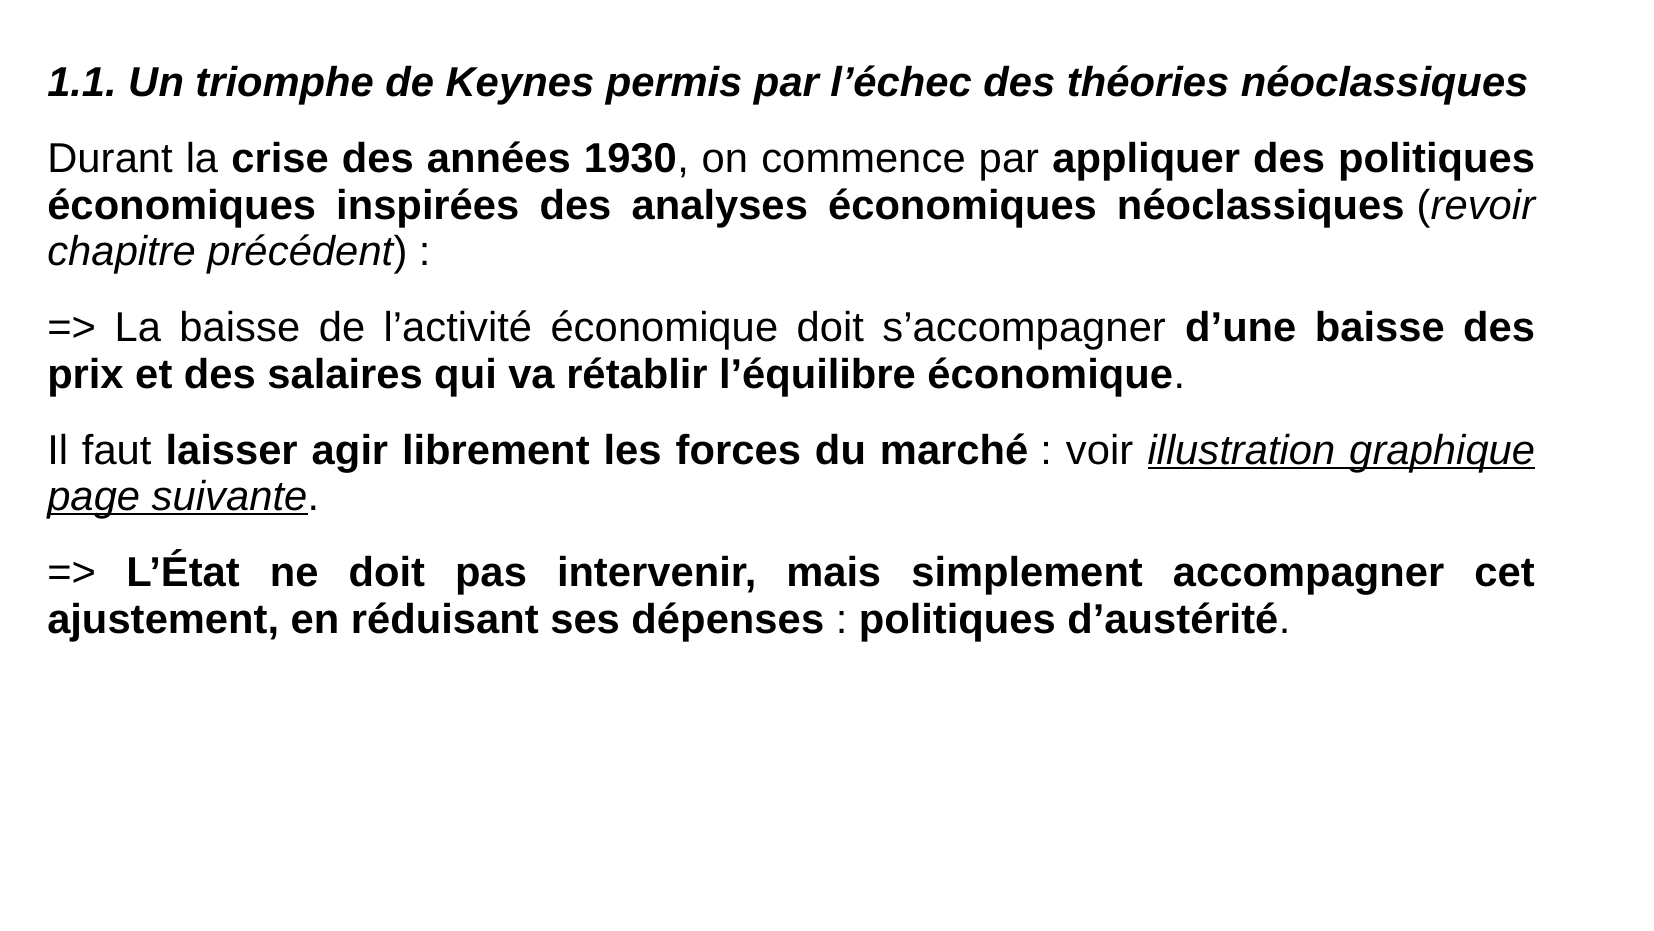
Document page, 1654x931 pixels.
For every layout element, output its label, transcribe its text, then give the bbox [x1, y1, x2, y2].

list 1.1. Un triomphe de Keynes permis par l’échec des théories néoclassiques Durant la crise des années 1930, on commence par appliquer des politiques économiques inspirées des analyses économiques néoclassiques (revoir chapitre précédent) : => La baisse de l’activité économique doit s’accompagner d’une baisse des prix et des salaires qui va rétablir l’équilibre économique. Il faut laisser agir librement les forces du marché : voir illustration graphique page suivante. => L’État ne doit pas intervenir, mais simplement accompagner cet ajustement, en réduisant ses dépenses : politiques d’austérité. [47, 59, 1536, 851]
